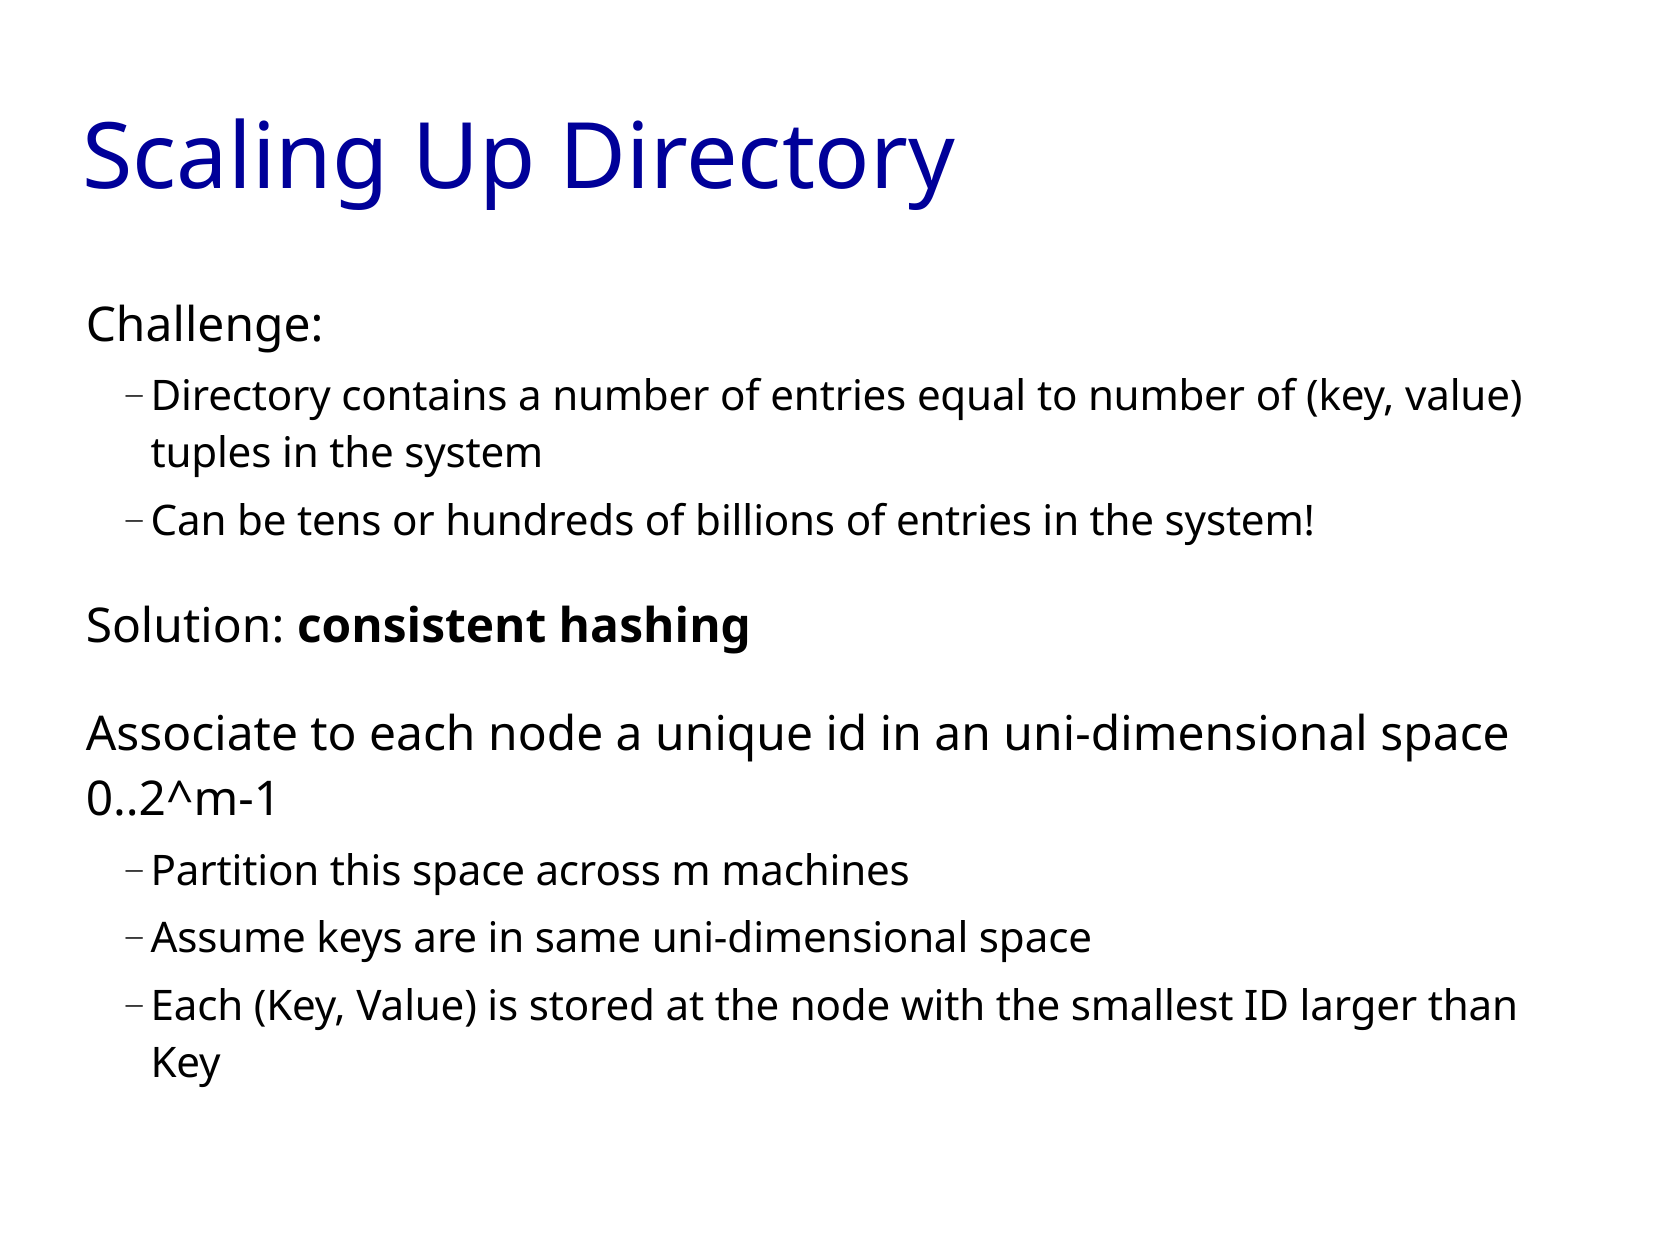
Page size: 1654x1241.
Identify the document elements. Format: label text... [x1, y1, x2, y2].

list Challenge: Directory contains a number of entries equal to number of (key, value) tuples in the system Can be tens or hundreds of billions of entries in the system! Solution: consistent hashing Associate to each node a unique id in an uni-dimensional space 0..2^m-1 Partition this space across m machines Assume keys are in same uni-dimensional space Each (Key, Value) is stored at the node with the smallest ID larger than Key [60, 290, 1571, 1096]
title Scaling Up Directory [82, 49, 1571, 257]
